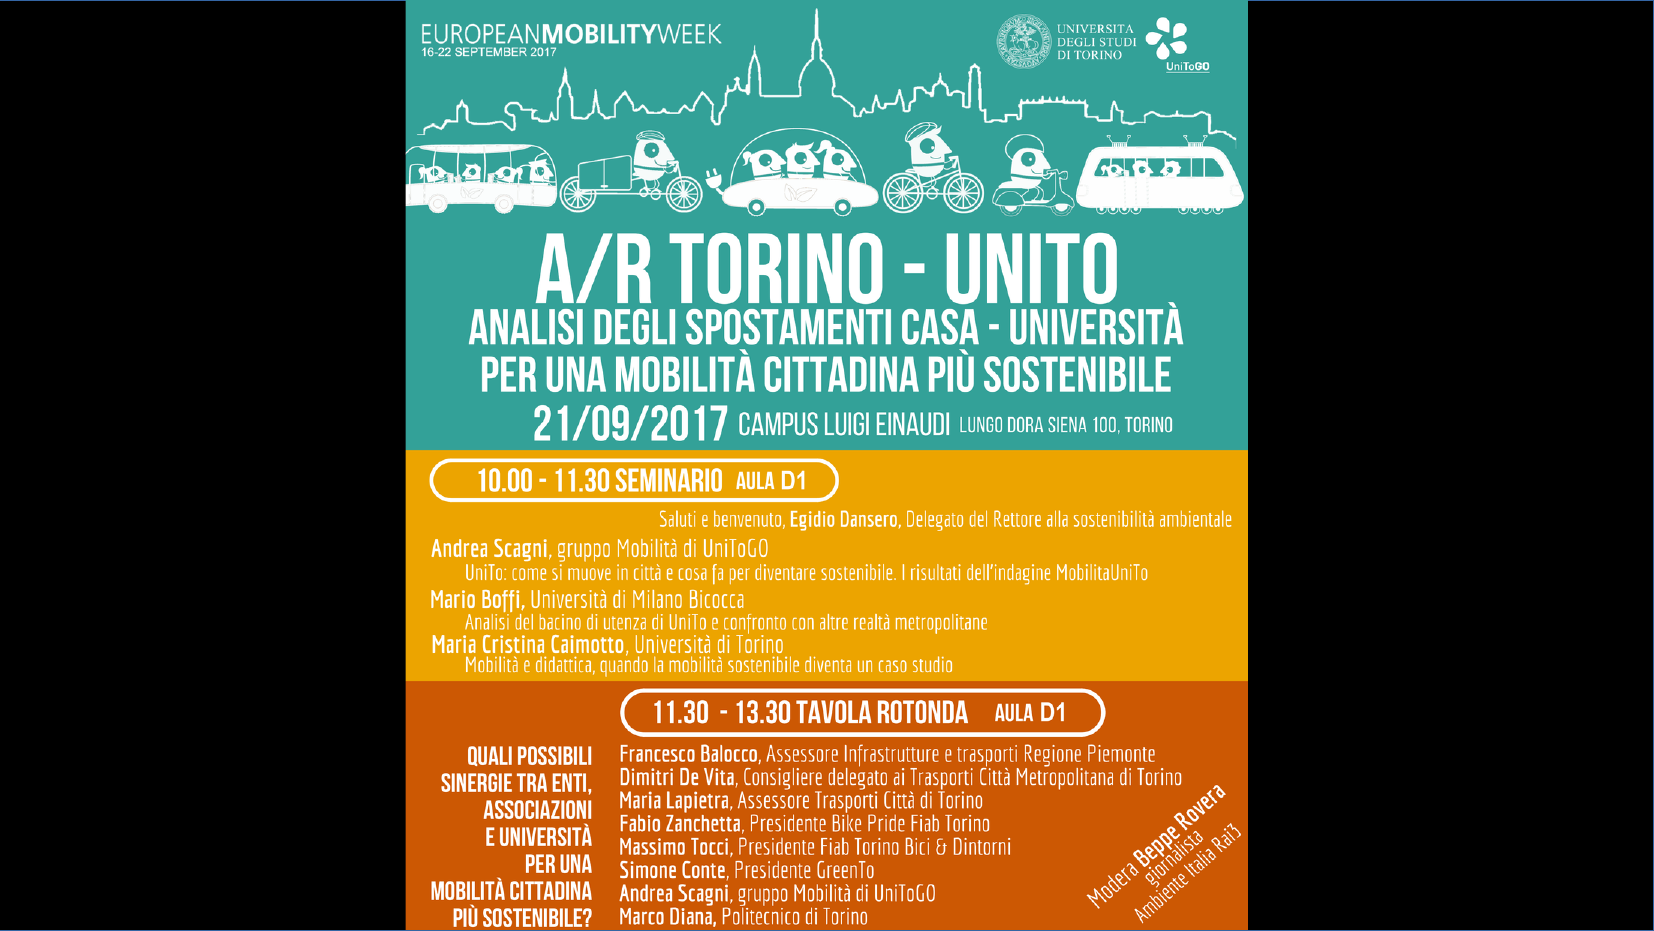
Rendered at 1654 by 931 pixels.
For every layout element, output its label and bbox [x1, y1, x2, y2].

text_box [0, 0, 1654, 931]
picture [405, 0, 1248, 930]
